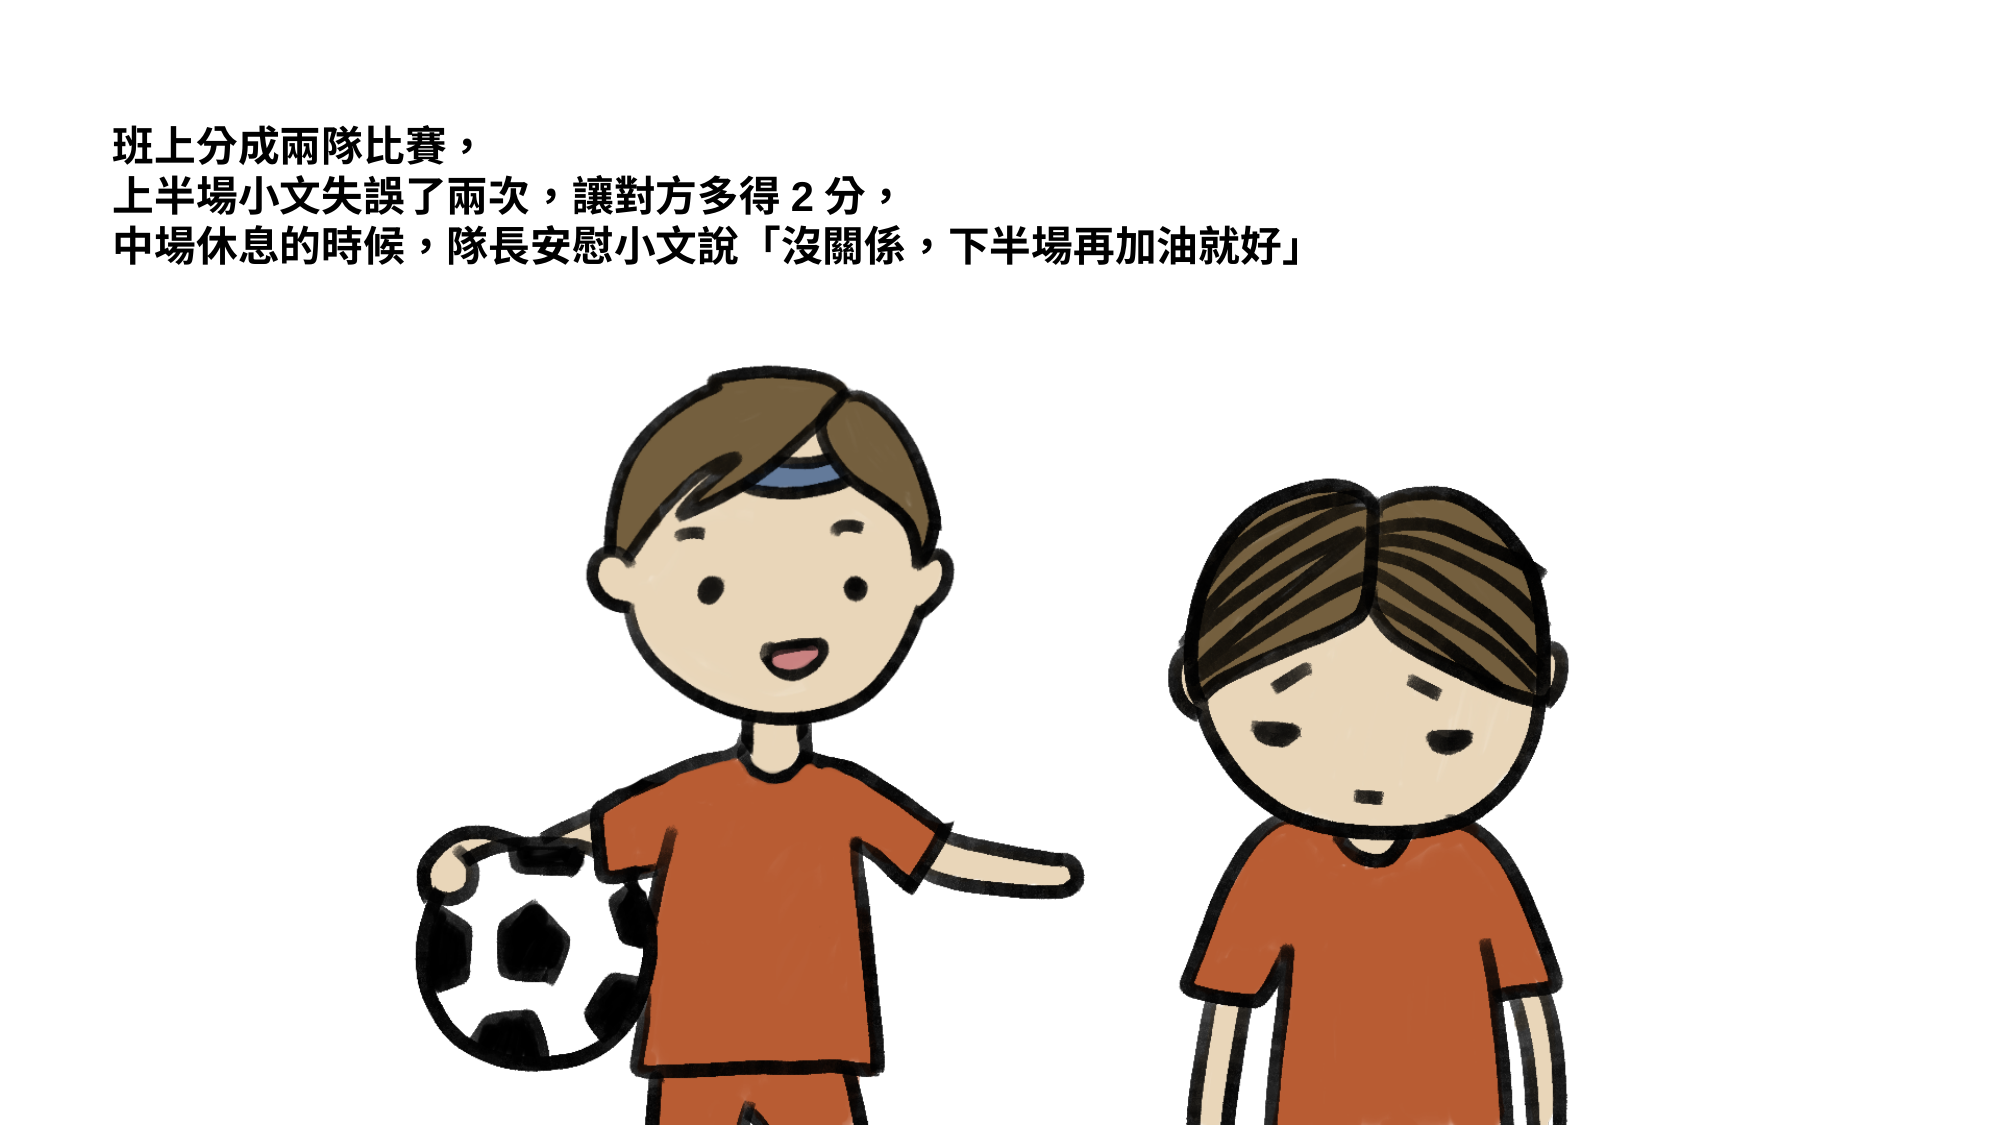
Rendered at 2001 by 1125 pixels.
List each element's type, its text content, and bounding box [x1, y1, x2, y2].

text_box 班上分成兩隊比賽， 上半場小文失誤了兩次，讓對方多得2分， 中場休息的時候，隊長安慰小文說「沒關係，下半場再加油就好」 [98, 112, 1448, 277]
picture [393, 335, 1659, 1125]
